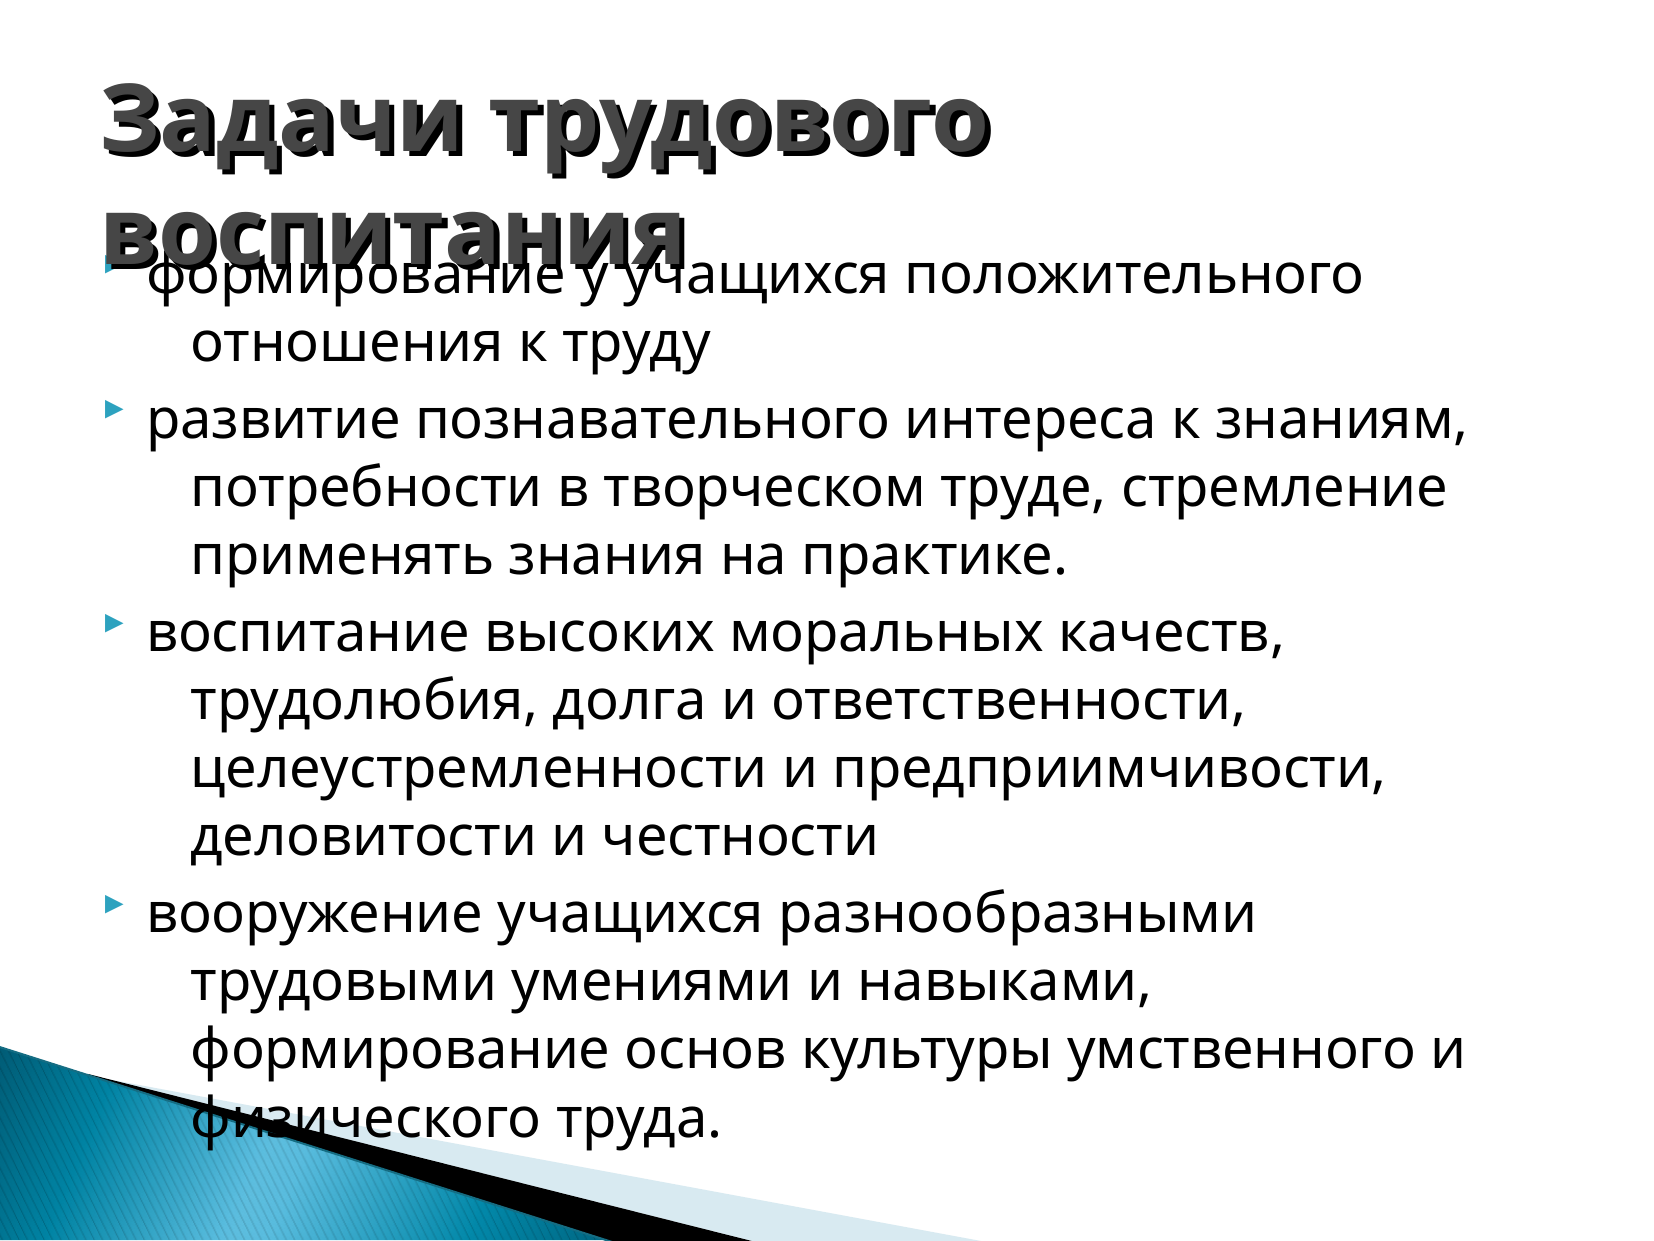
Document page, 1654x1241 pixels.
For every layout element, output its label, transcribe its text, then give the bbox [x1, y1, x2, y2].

list формирование у учащихся положительного отношения к труду развитие познавательного интереса к знаниям, потребности в творческом труде, стремление применять знания на практике. воспитание высоких моральных качеств, трудолюбия, долга и ответственности, целеустремленности и предприимчивости, деловитости и честности вооружение учащихся разнообразными трудовыми умениями и навыками, формирование основ культуры умственного и физического труда. [47, 230, 1571, 1163]
title Задачи трудового воспитания [82, 49, 1571, 257]
